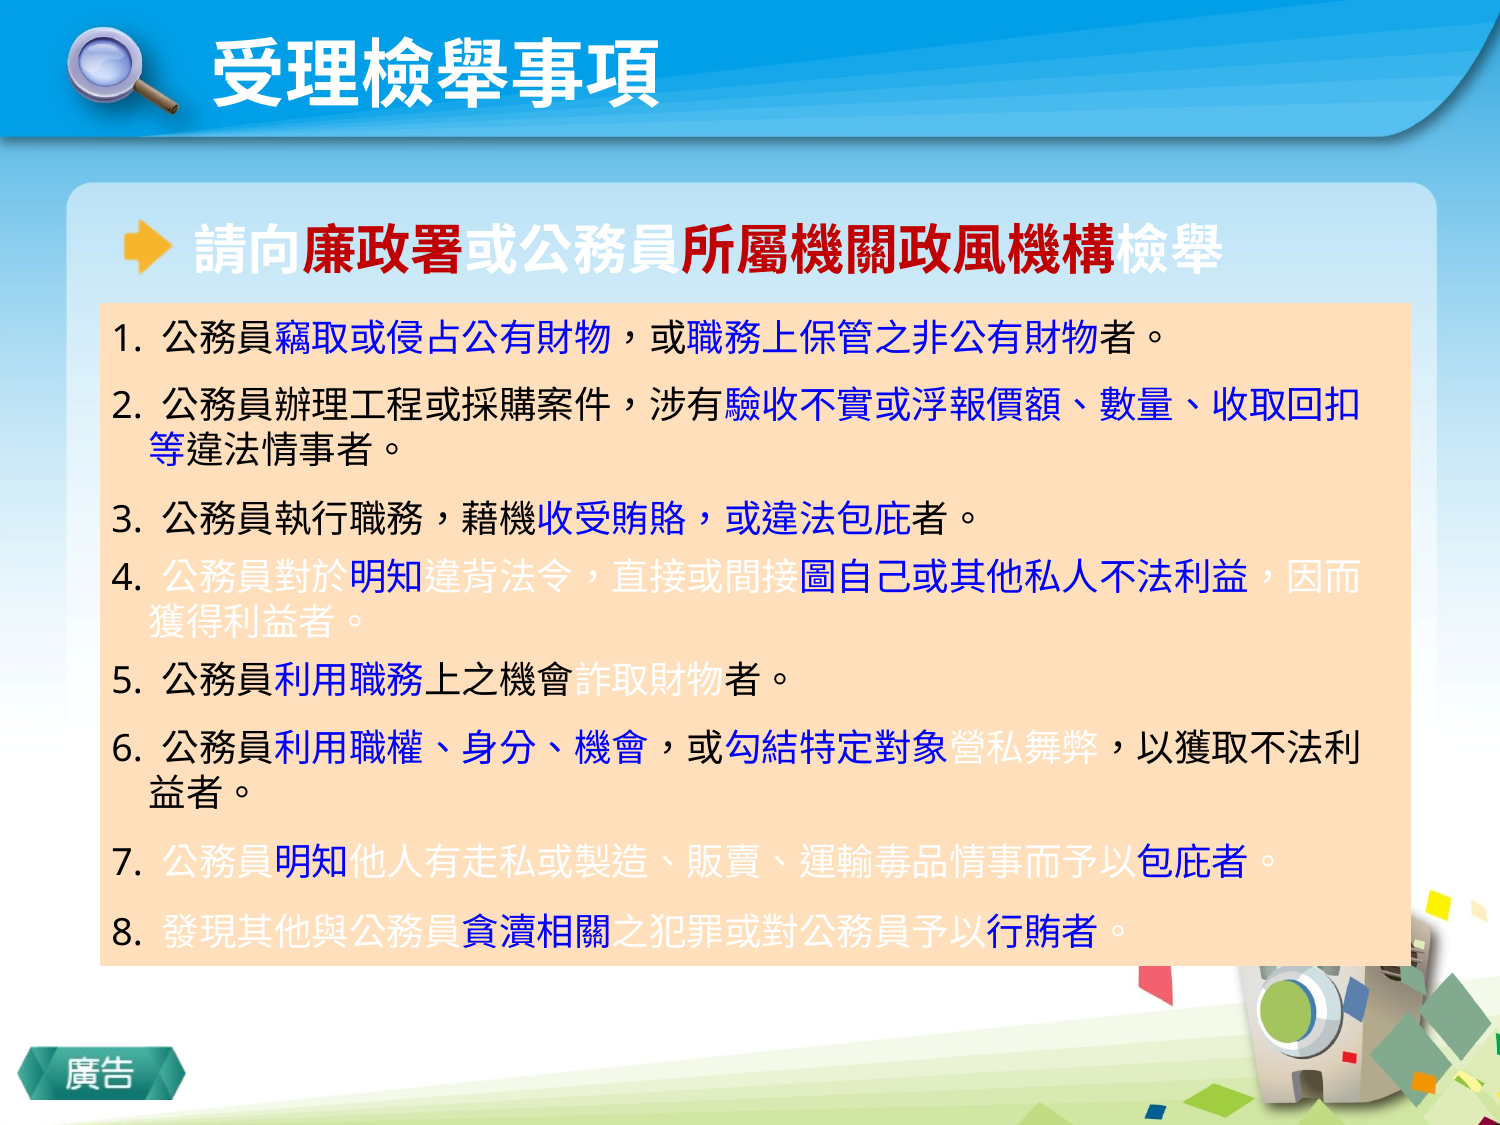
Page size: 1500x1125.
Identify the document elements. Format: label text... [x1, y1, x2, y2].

table_cell 5. 公務員利用職務上之機會詐取財物者。 [100, 643, 1411, 713]
table_cell 8. 發現其他與公務員貪瀆相關之犯罪或對公務員予以行賄者。 [100, 896, 1411, 966]
table_header 1. 公務員竊取或侵占公有財物，或職務上保管之非公有財物者。 [100, 303, 1411, 371]
picture [67, 27, 179, 114]
table_cell 3. 公務員執行職務，藉機收受賄賂，或違法包庇者。 [100, 482, 1411, 553]
text_box 請向廉政署或公務員所屬機關政風機構檢舉 [159, 207, 1258, 289]
table_cell 2. 公務員辦理工程或採購案件，涉有驗收不實或浮報價額、數量、收取回扣 等違法情事者。 [100, 371, 1411, 482]
table_cell 4. 公務員對於明知違背法令，直接或間接圖自己或其他私人不法利益，因而 獲得利益者。 [100, 553, 1411, 643]
table_cell 6. 公務員利用職權、身分、機會，或勾結特定對象營私舞弊，以獲取不法利 益者。 [100, 713, 1411, 826]
text_box 受理檢舉事項 [195, 18, 680, 125]
table_cell 7. 公務員明知他人有走私或製造、販賣、運輸毒品情事而予以包庇者。 [100, 826, 1411, 896]
picture [0, 0, 1500, 1125]
